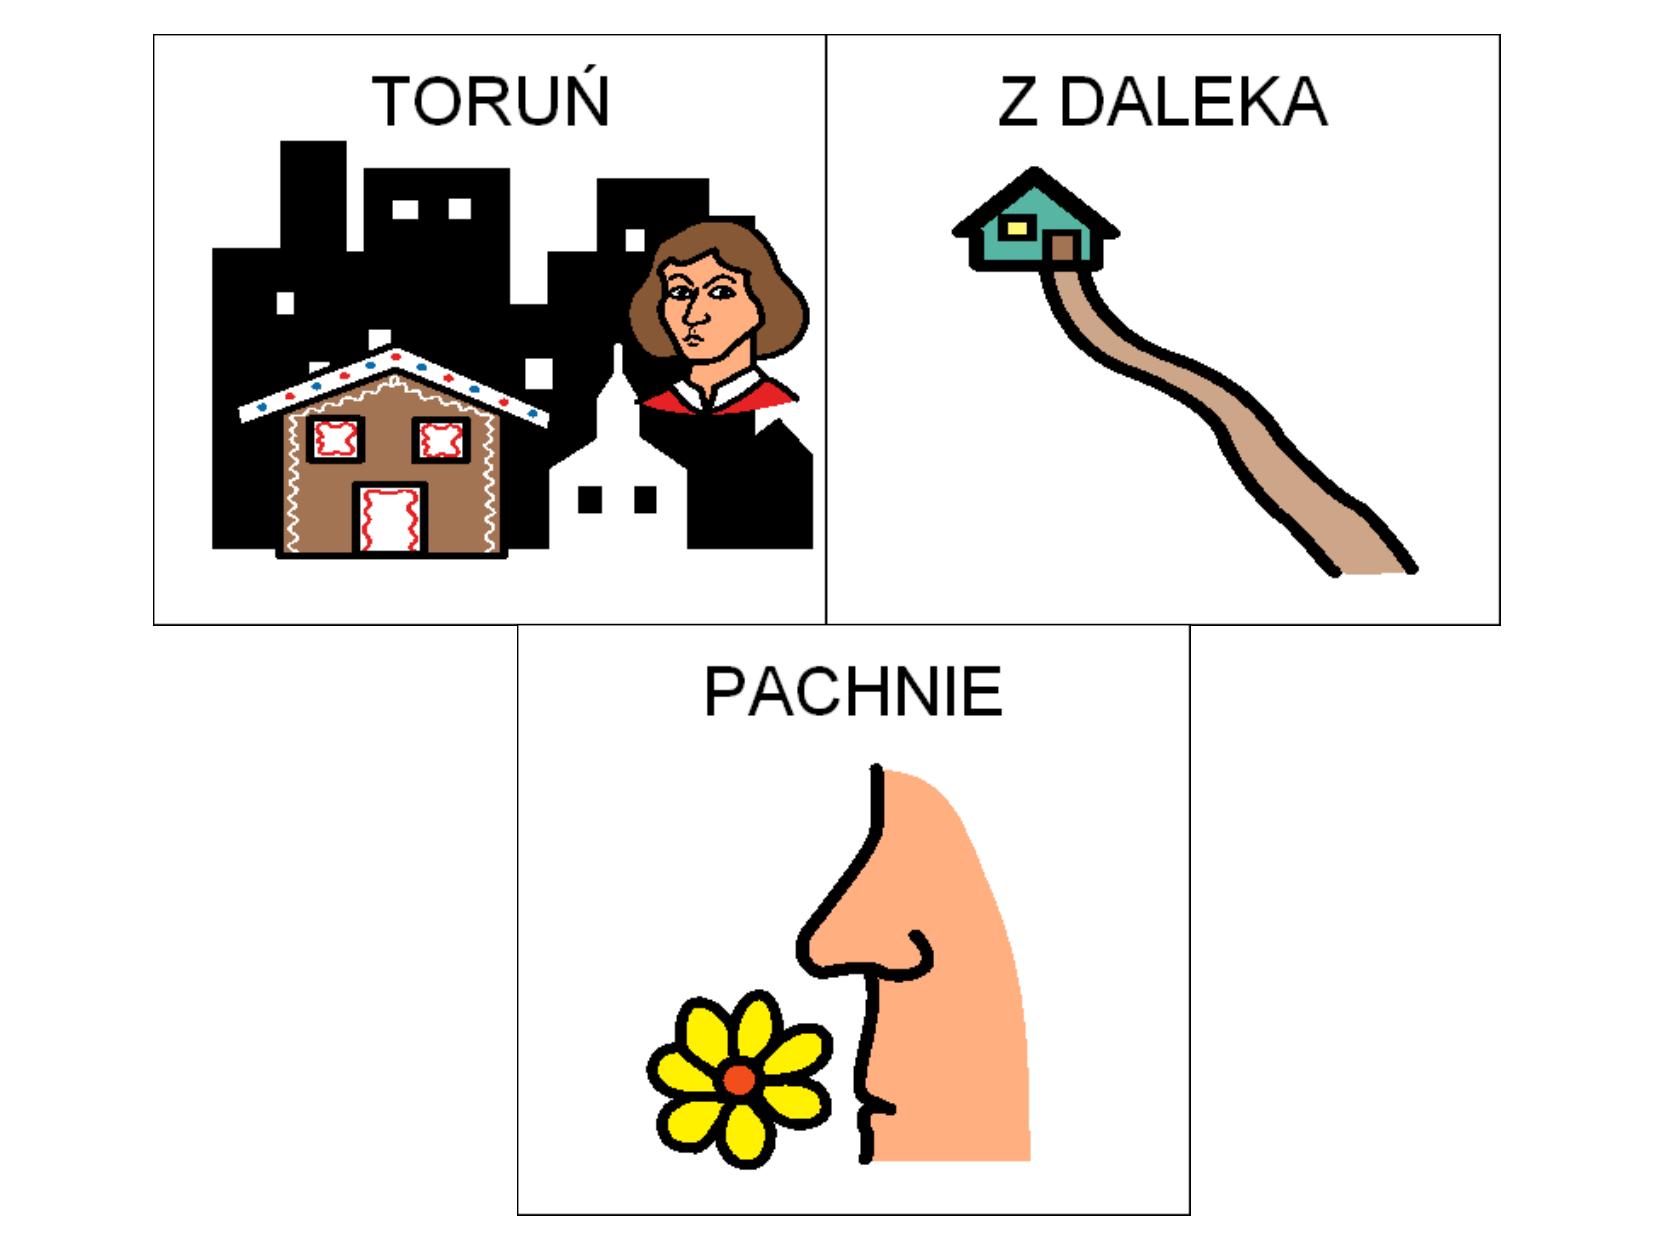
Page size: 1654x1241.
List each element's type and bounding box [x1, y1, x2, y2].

picture [153, 34, 1501, 1216]
